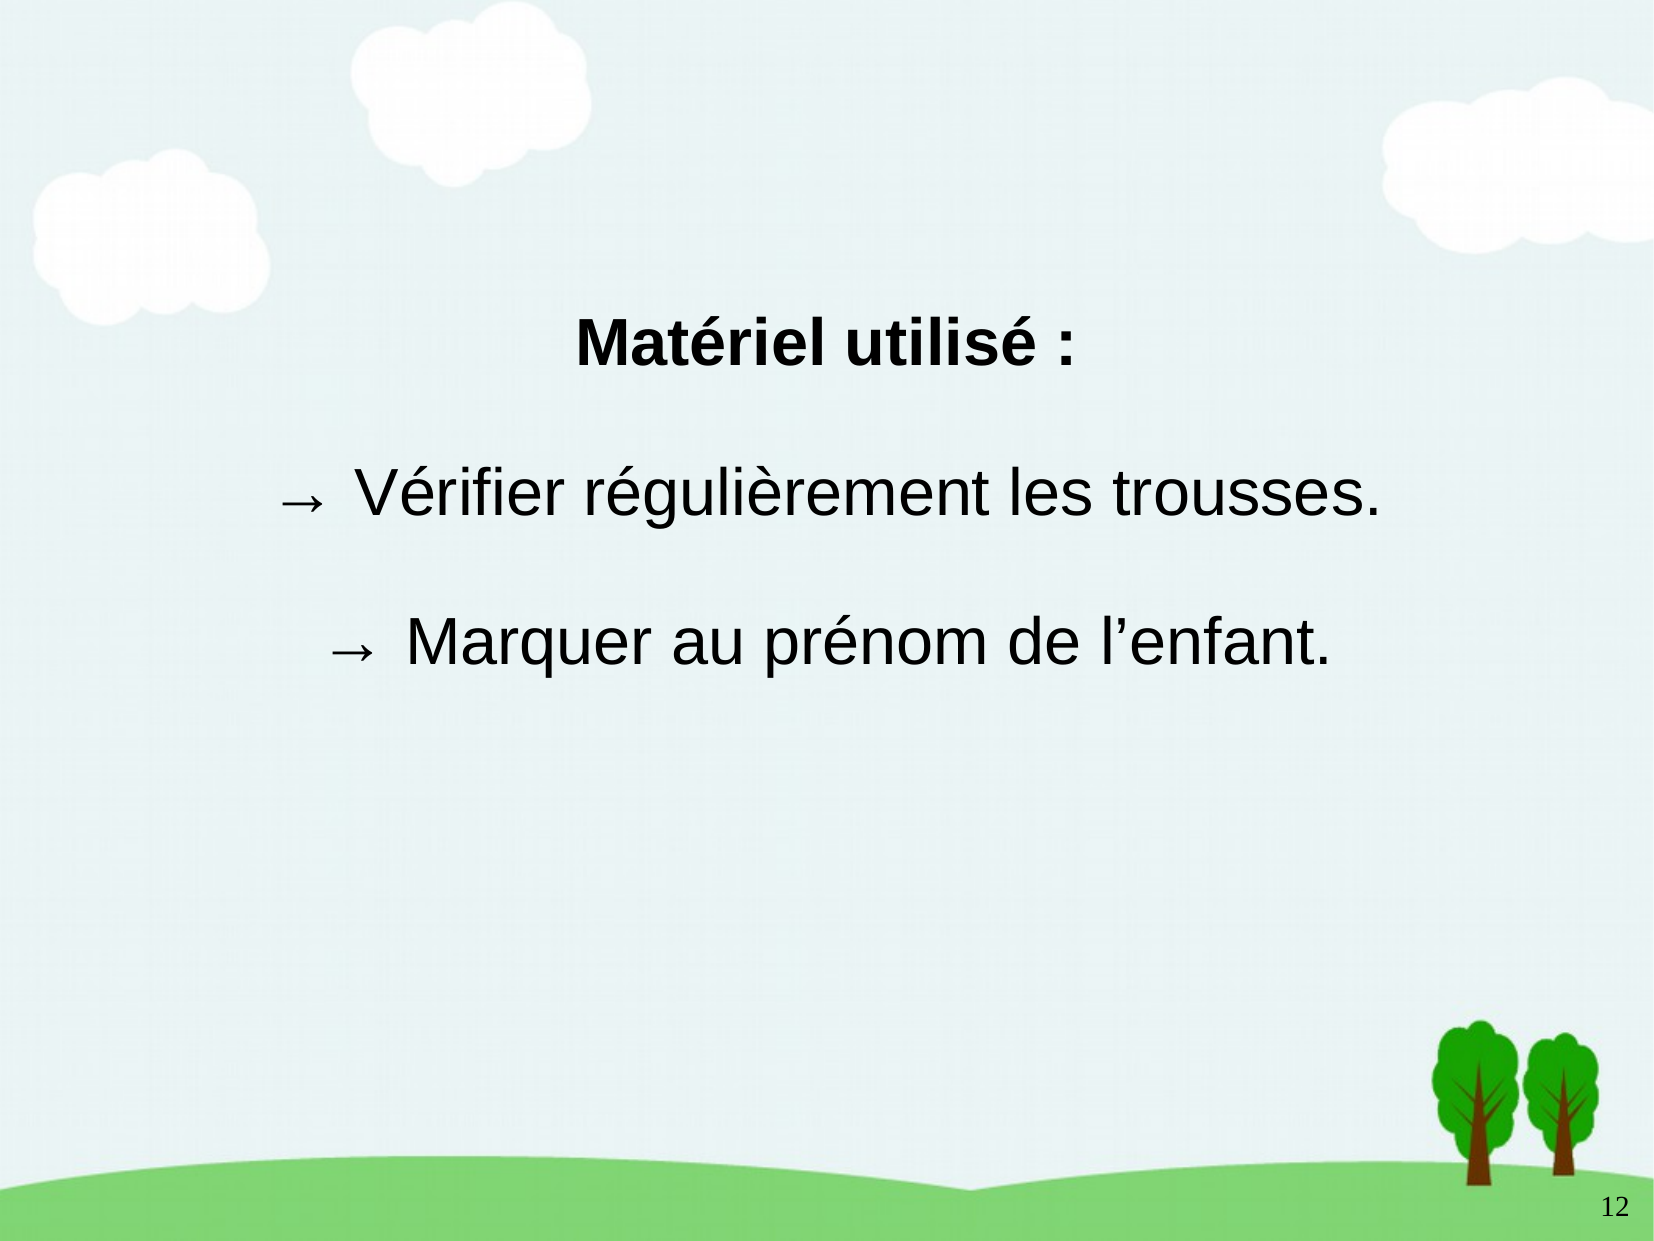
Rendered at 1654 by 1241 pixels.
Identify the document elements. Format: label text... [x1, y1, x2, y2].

subtitle Matériel utilisé : → Vérifier régulièrement les trousses. → Marquer au prénom de l’enfant. [82, 49, 1571, 1010]
picture [0, 0, 1654, 1241]
